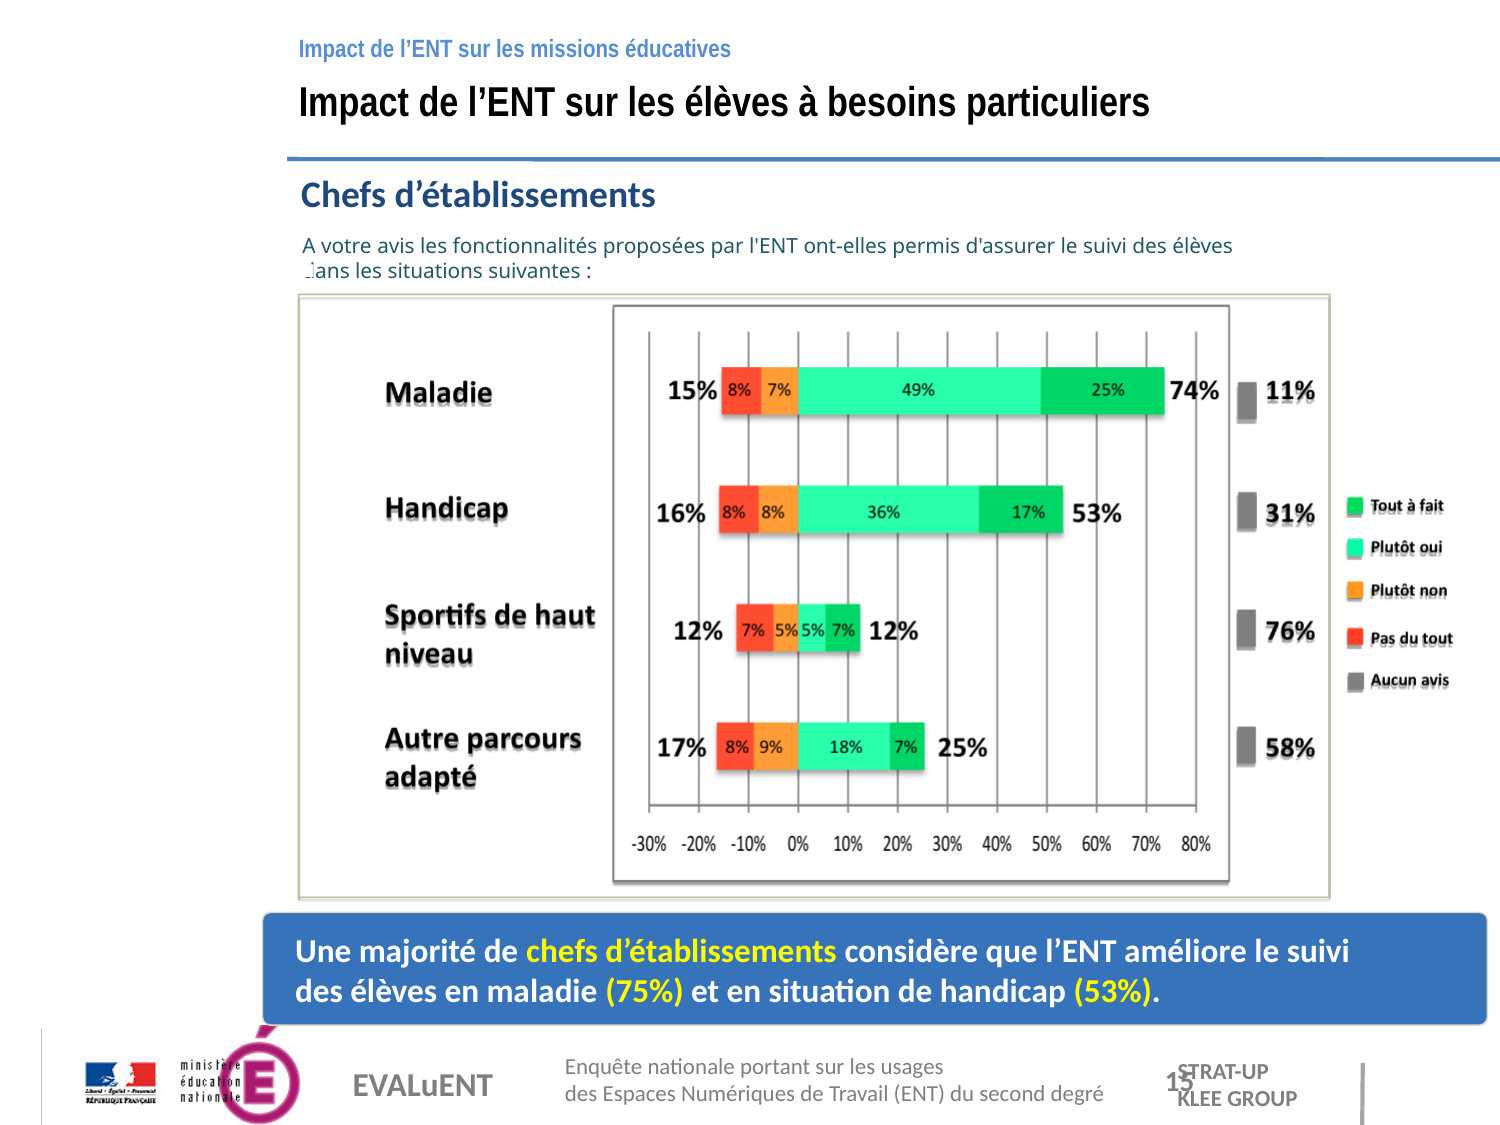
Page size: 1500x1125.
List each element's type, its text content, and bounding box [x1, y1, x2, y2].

text_box [1074, 1050, 1426, 1110]
text_box A votre avis les fonctionnalités proposées par l'ENT ont-elles permis d'assurer le suivi des élèves dans les situations suivantes : [287, 224, 1500, 294]
text_box Chefs d’établissements [286, 162, 676, 224]
text_box Impact de l’ENT sur les missions éducatives Impact de l’ENT sur les élèves à besoins particuliers [284, 25, 1500, 100]
text_box Une majorité de chefs d’établissements considère que l’ENT améliore le suivi des élèves en maladie (75%) et en situation de handicap (53%). [262, 912, 1488, 1026]
picture [297, 294, 1500, 901]
